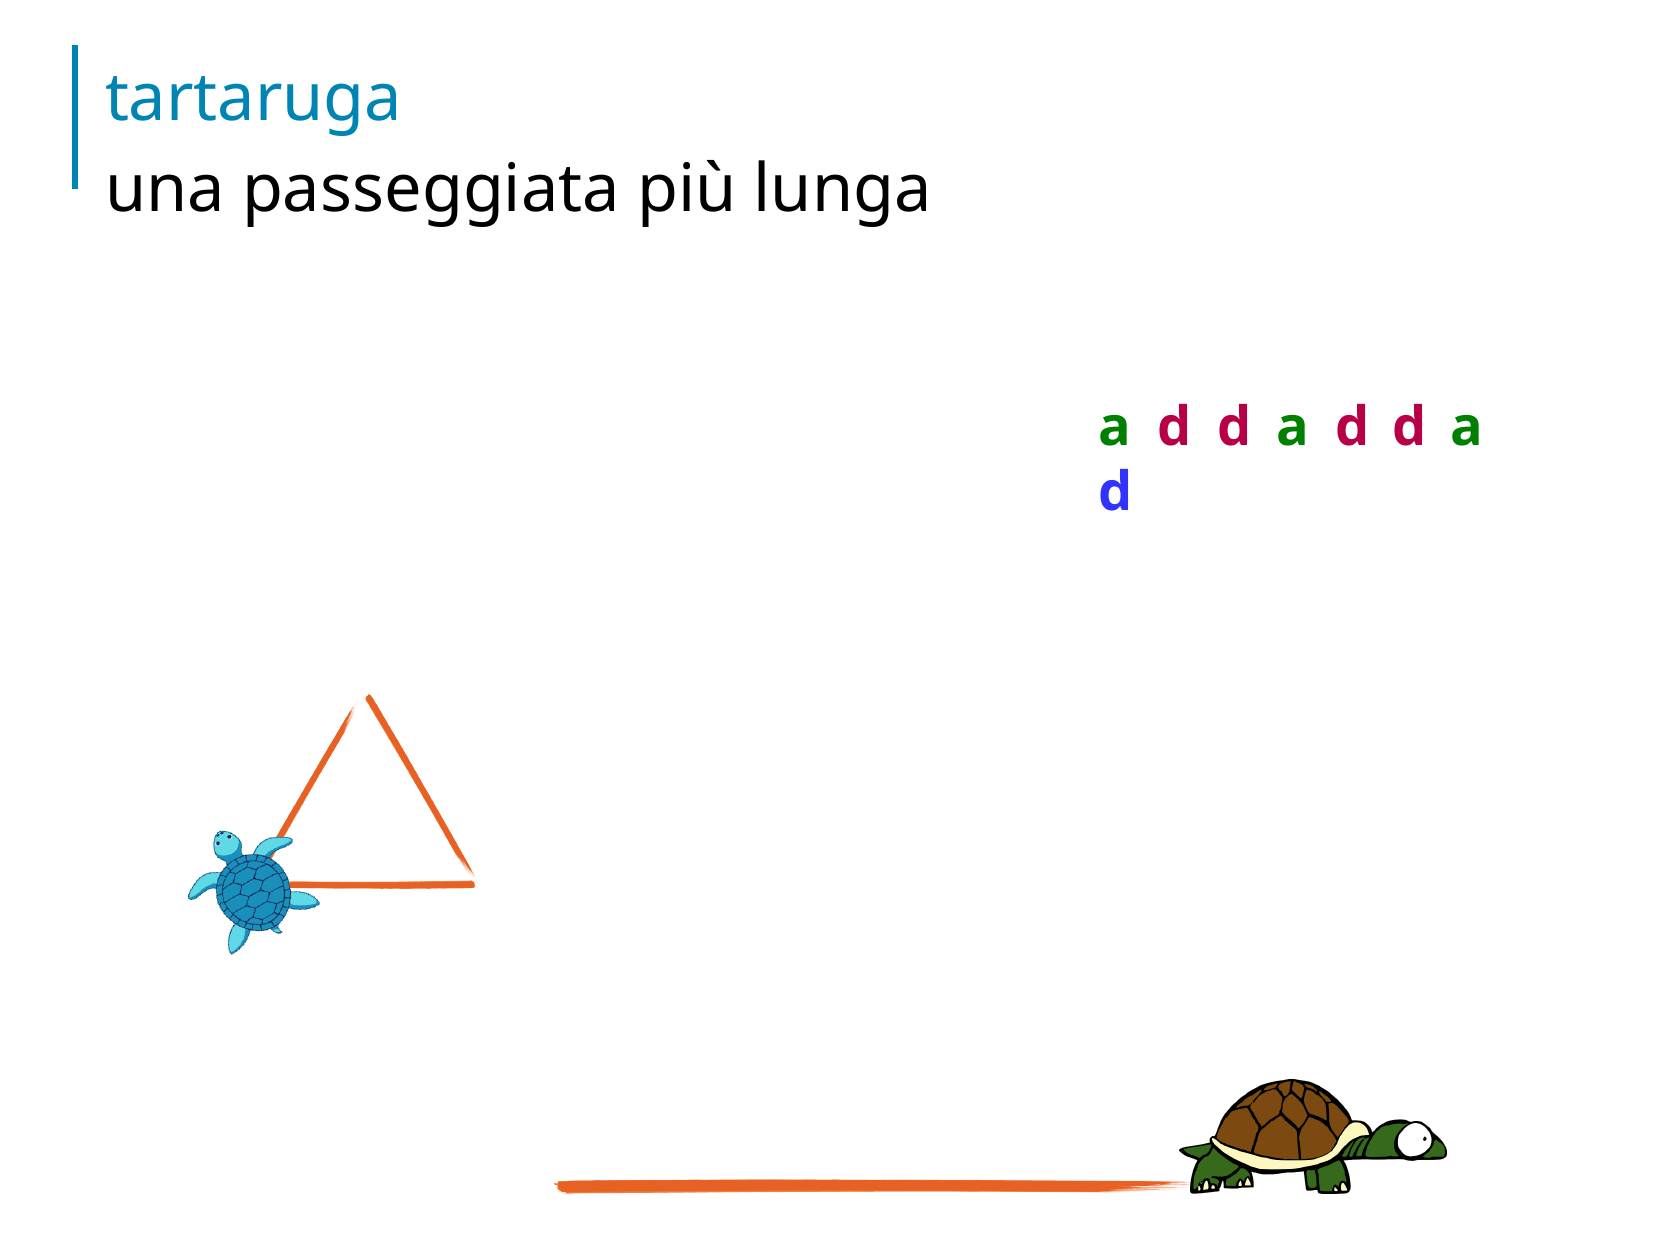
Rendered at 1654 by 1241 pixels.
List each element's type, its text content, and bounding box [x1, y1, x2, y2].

text_box a [1083, 383, 1142, 472]
text_box d [1377, 384, 1454, 473]
title tartaruga una passeggiata più lunga [105, 49, 1571, 200]
picture [553, 1079, 1447, 1194]
text_box a [1261, 383, 1320, 472]
text_box d [1202, 383, 1261, 472]
text_box d [1142, 383, 1202, 472]
text_box d [1320, 383, 1397, 472]
text_box d [1084, 472, 1160, 537]
picture [167, 692, 481, 965]
text_box a [1454, 384, 1512, 473]
